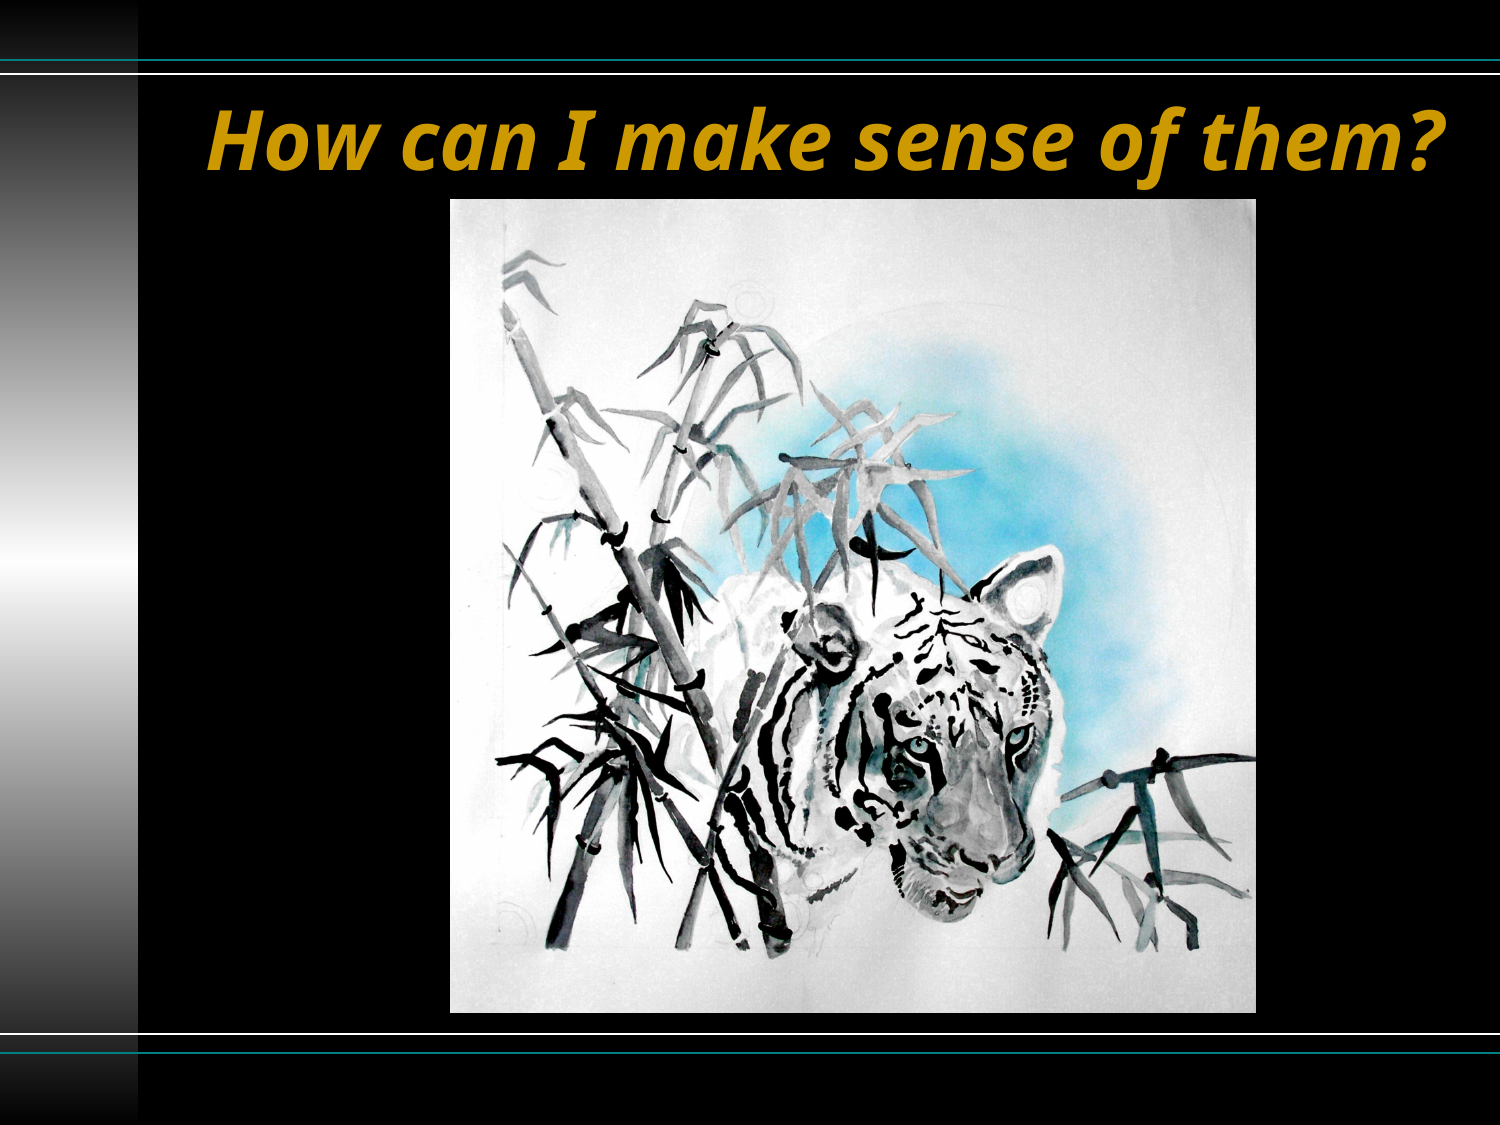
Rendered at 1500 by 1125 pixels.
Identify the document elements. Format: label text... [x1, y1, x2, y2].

title How can I make sense of them? [99, 149, 1500, 225]
picture [450, 199, 1256, 1013]
